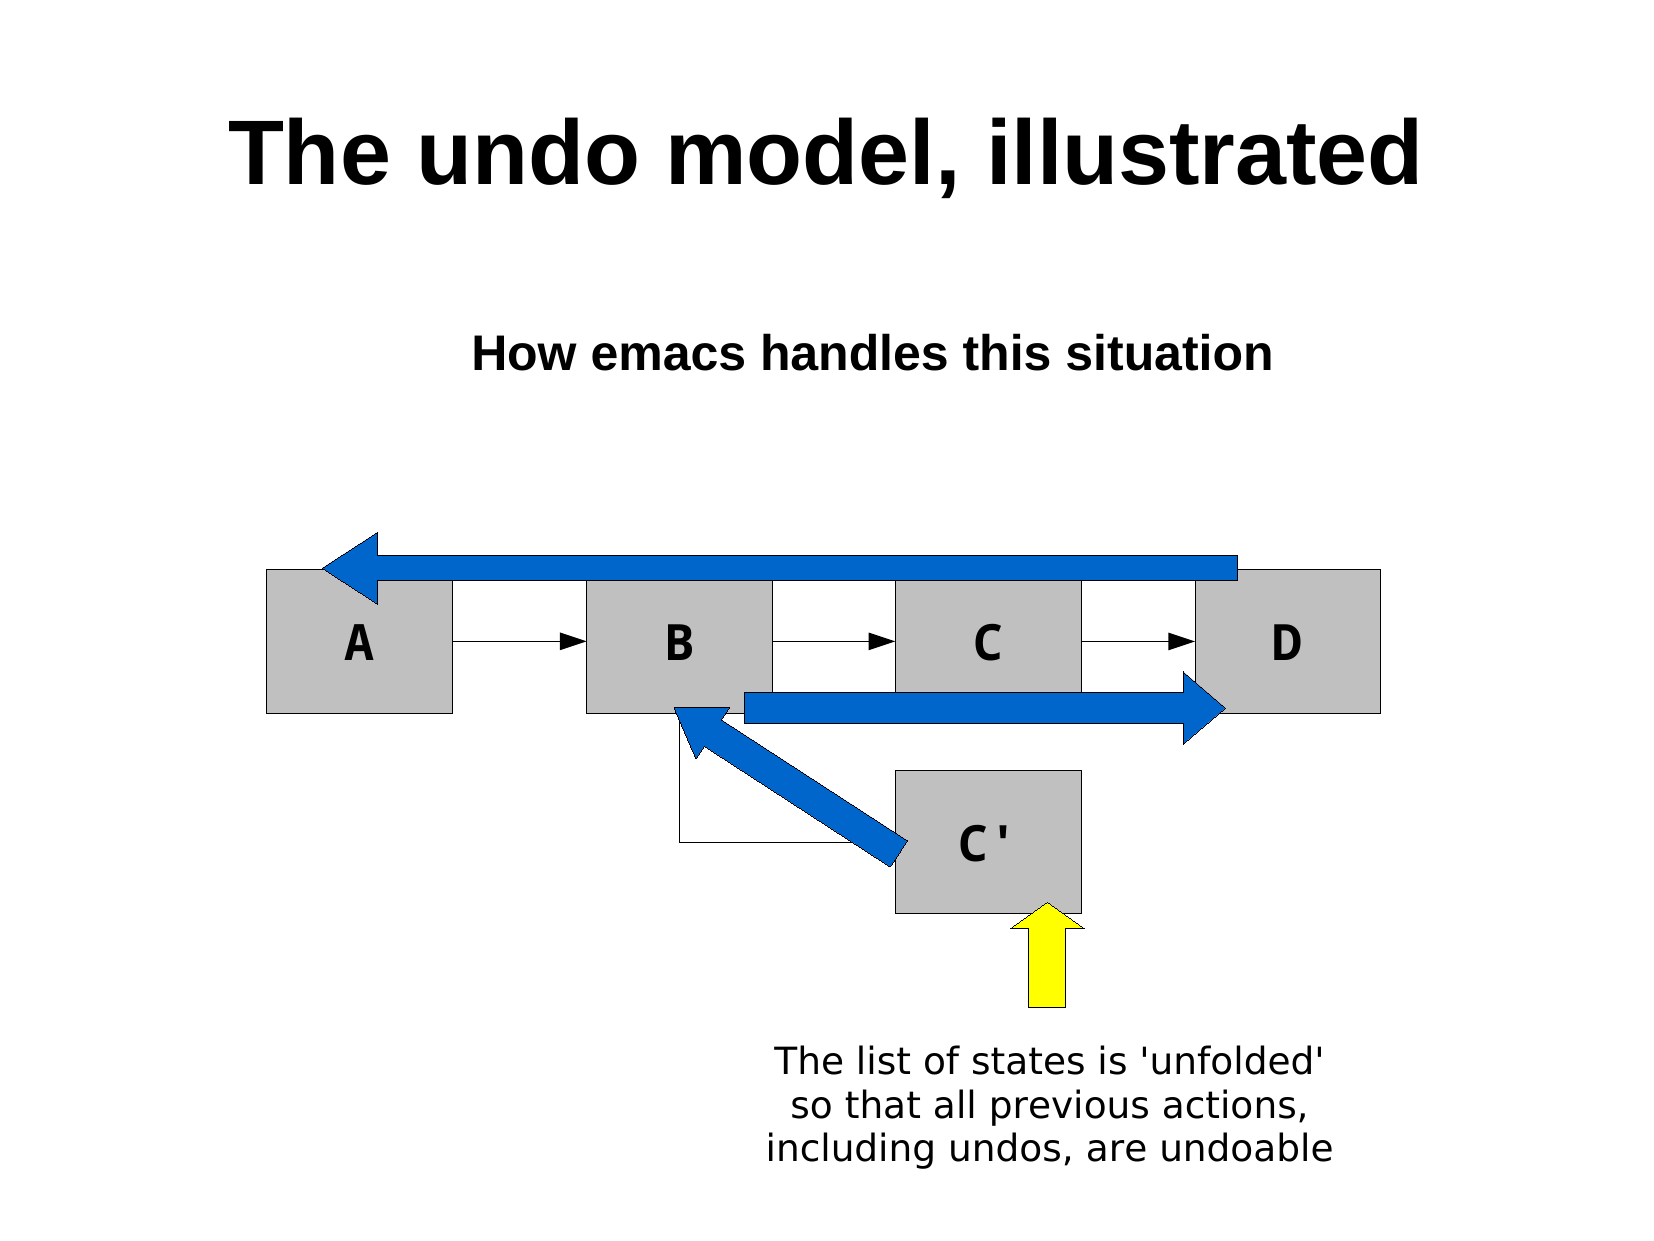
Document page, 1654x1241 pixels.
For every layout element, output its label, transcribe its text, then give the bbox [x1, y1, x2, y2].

text_box The list of states is 'unfolded' so that all previous actions, including undos, are undoable [748, 1032, 1351, 1191]
text_box A [266, 569, 453, 714]
title The undo model, illustrated [82, 49, 1571, 257]
text_box D [1195, 569, 1381, 714]
text_box [1010, 902, 1085, 1008]
text_box How emacs handles this situation [374, 317, 1372, 397]
text_box B [586, 581, 773, 714]
text_box C [895, 581, 1082, 692]
text_box [744, 671, 1226, 745]
text_box [322, 532, 1238, 605]
text_box C' [895, 770, 1082, 914]
text_box [674, 707, 908, 867]
